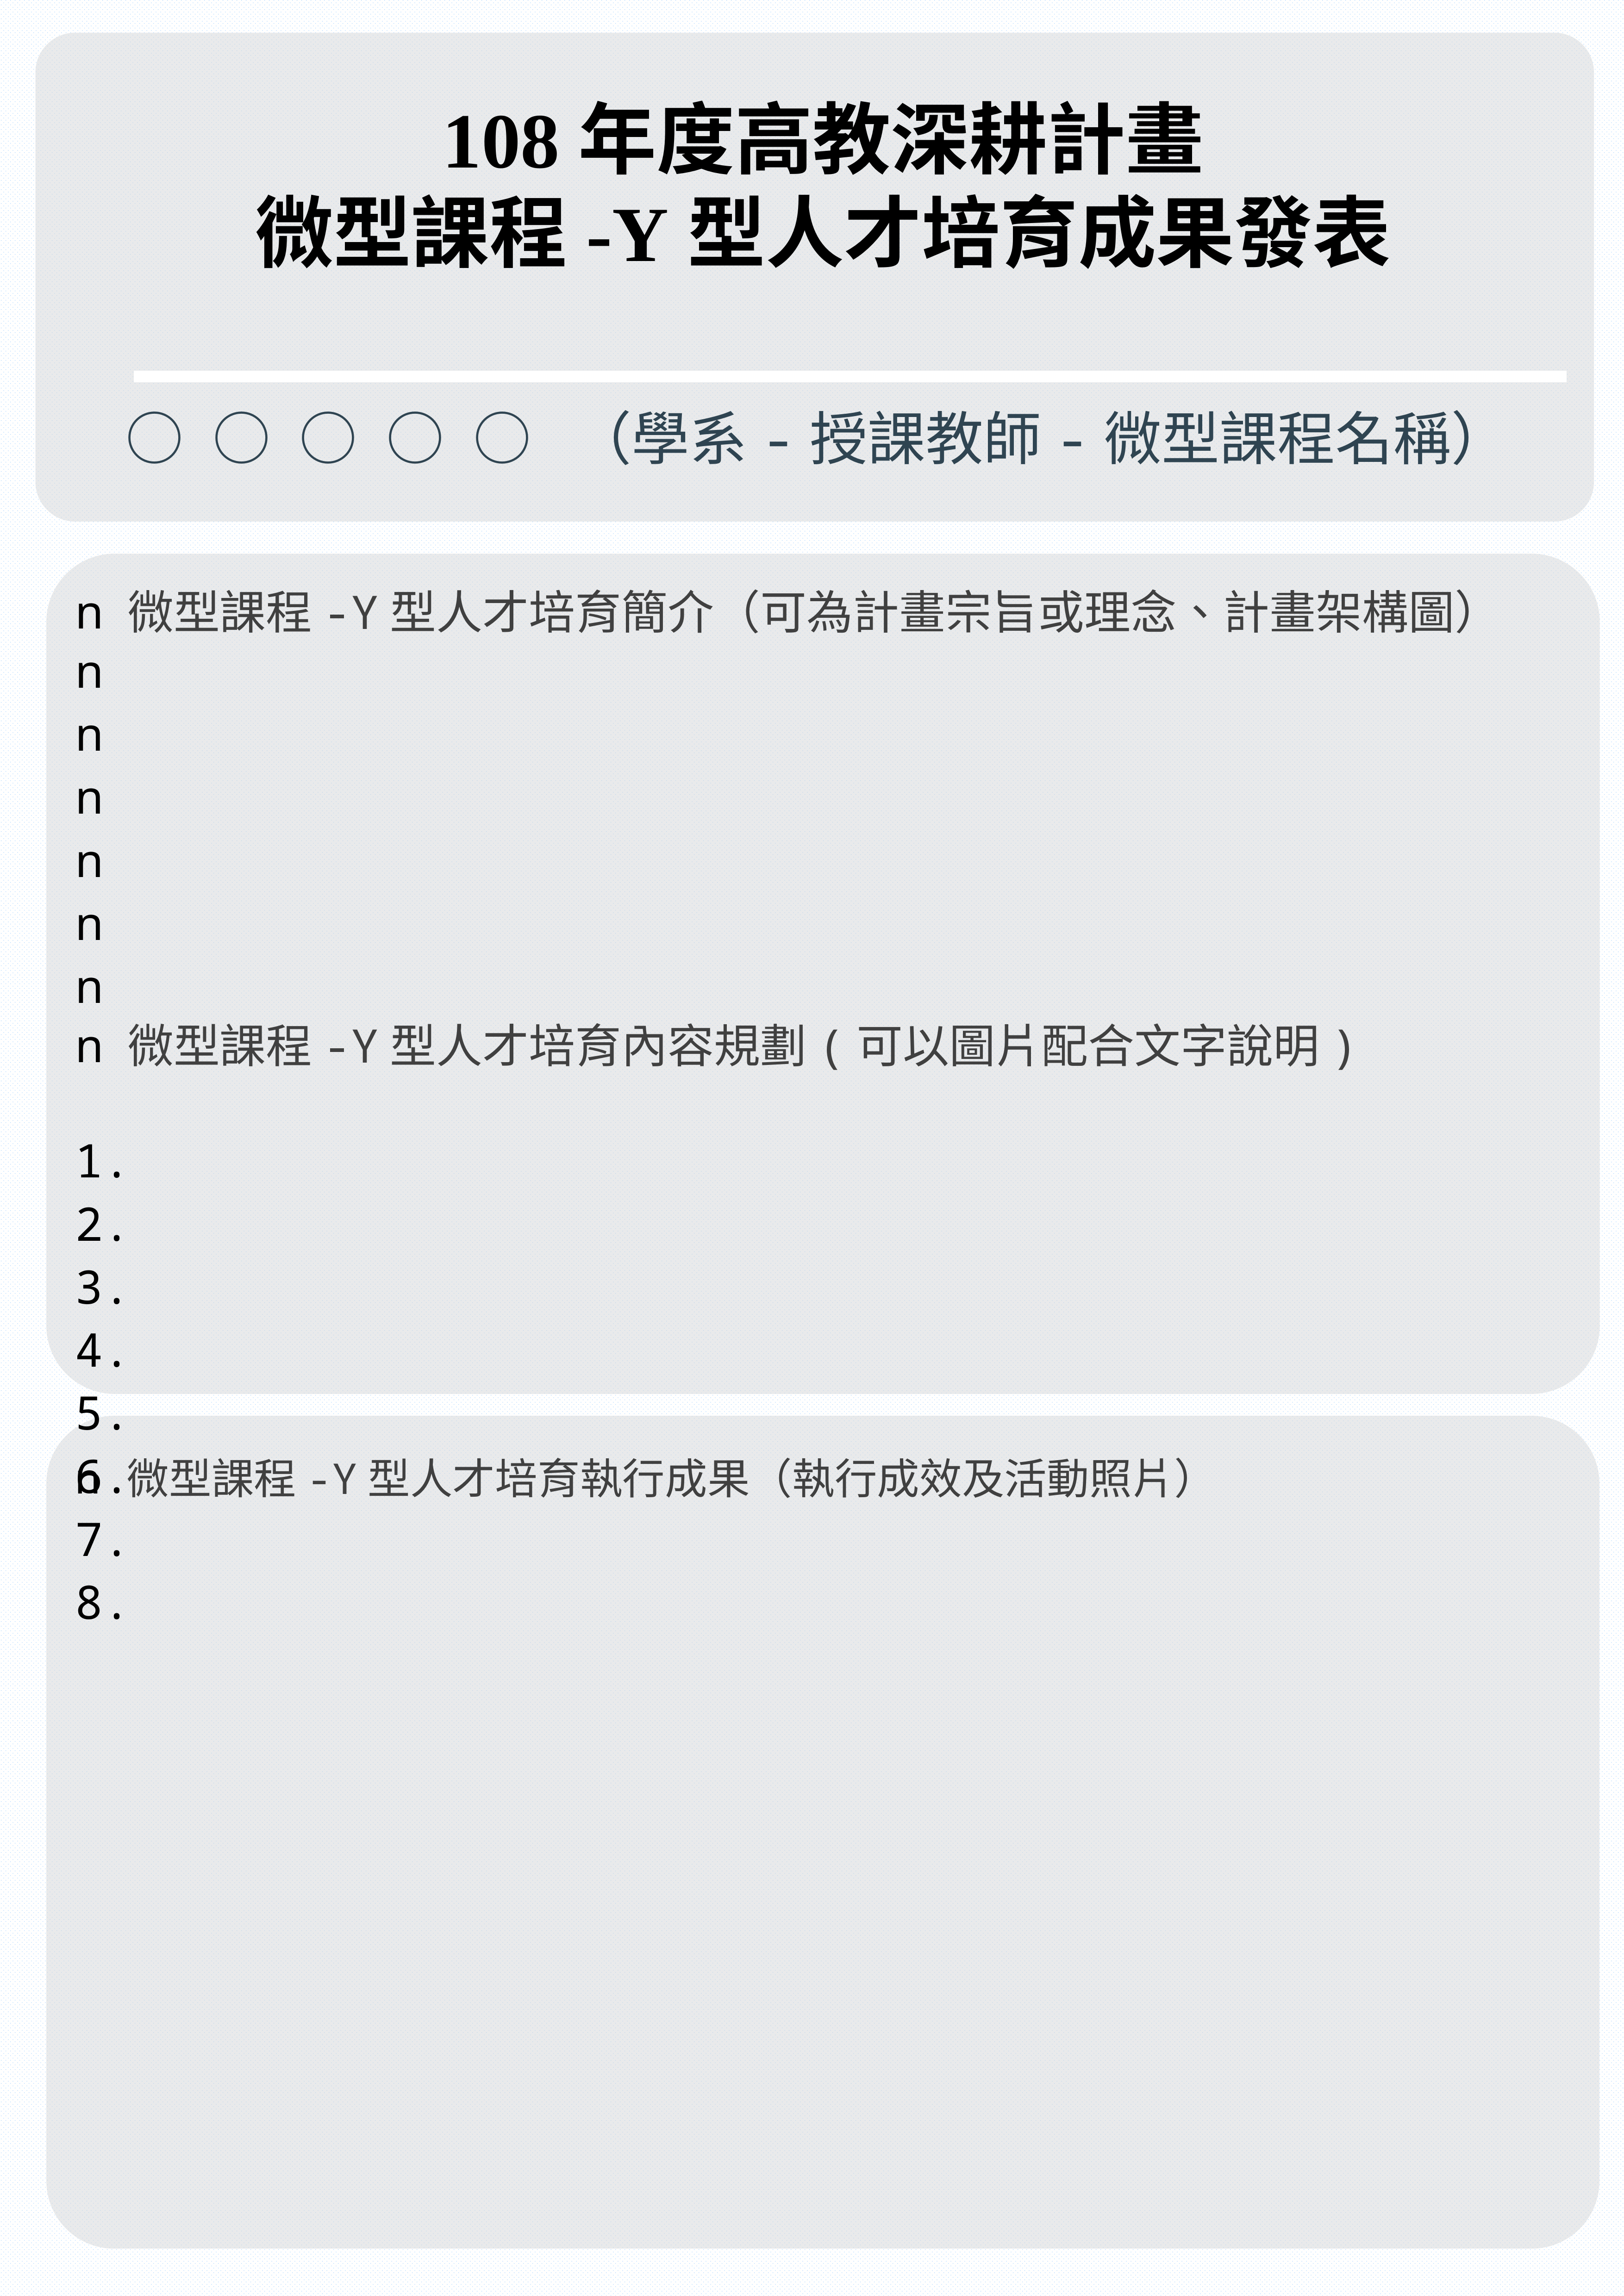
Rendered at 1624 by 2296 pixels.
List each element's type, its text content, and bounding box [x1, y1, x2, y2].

text_box 微型課程-Y型人才培育執行成果（執行成效及活動照片） [68, 1448, 1555, 2192]
text_box 微型課程-Y型人才培育簡介（可為計畫宗旨或理念、計畫架構圖） 微型課程-Y型人才培育內容規劃(可以圖片配合文字說明) [68, 579, 1555, 1454]
text_box [46, 554, 1600, 1390]
text_box [35, 32, 1594, 522]
text_box [46, 1420, 1599, 2249]
text_box ○ ○ ○ ○ ○ （學系-授課教師-微型課程名稱） [74, 398, 1562, 476]
text_box 108年度高教深耕計畫 微型課程-Y型人才培育成果發表 [79, 44, 1567, 323]
